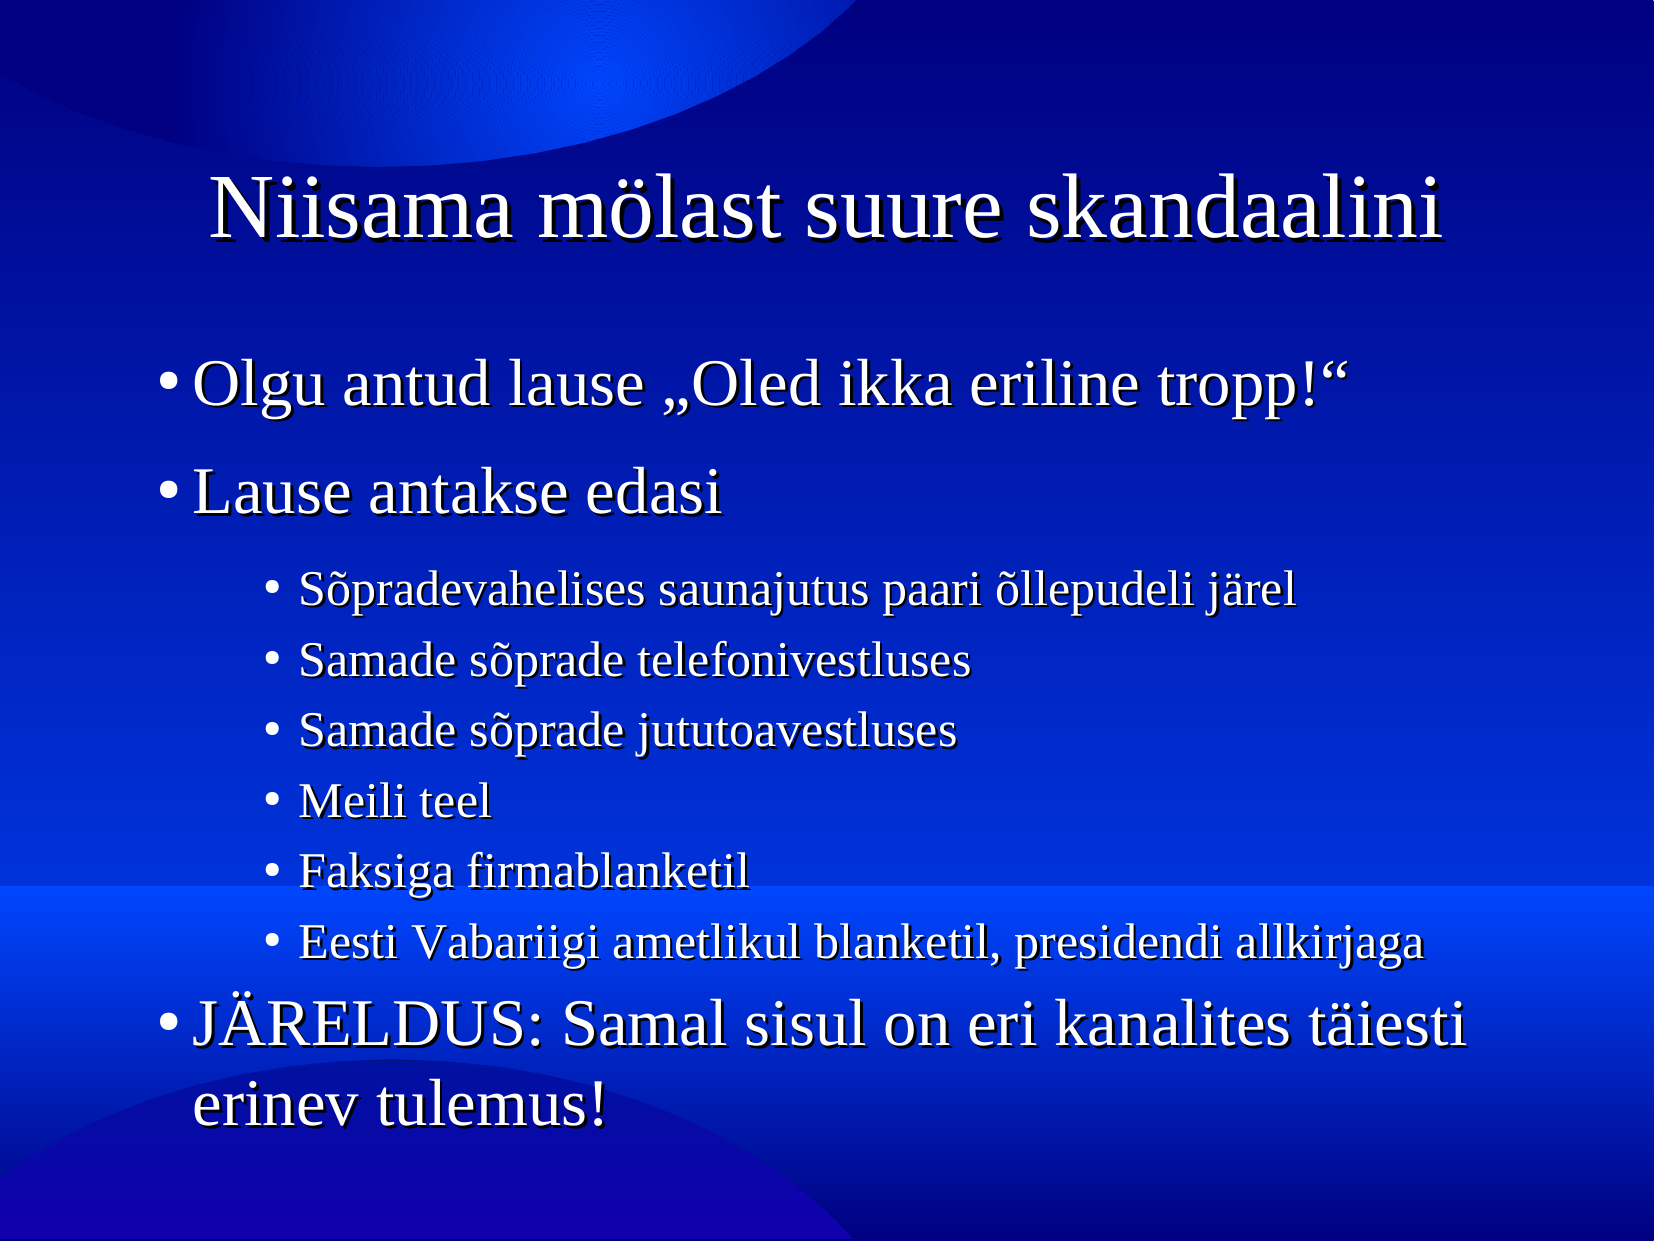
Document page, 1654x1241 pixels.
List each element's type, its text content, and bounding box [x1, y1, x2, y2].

title Niisama mölast suure skandaalini [121, 102, 1534, 311]
list Olgu antud lause „Oled ikka eriline tropp!“ Lause antakse edasi Sõpradevahelises saunajutus paari õllepudeli järel Samade sõprade telefonivestluses Samade sõprade jututoavestluses Meili teel Faksiga firmablanketil Eesti Vabariigi ametlikul blanketil, presidendi allkirjaga JÄRELDUS: Samal sisul on eri kanalites täiesti erinev tulemus! [121, 344, 1534, 1140]
